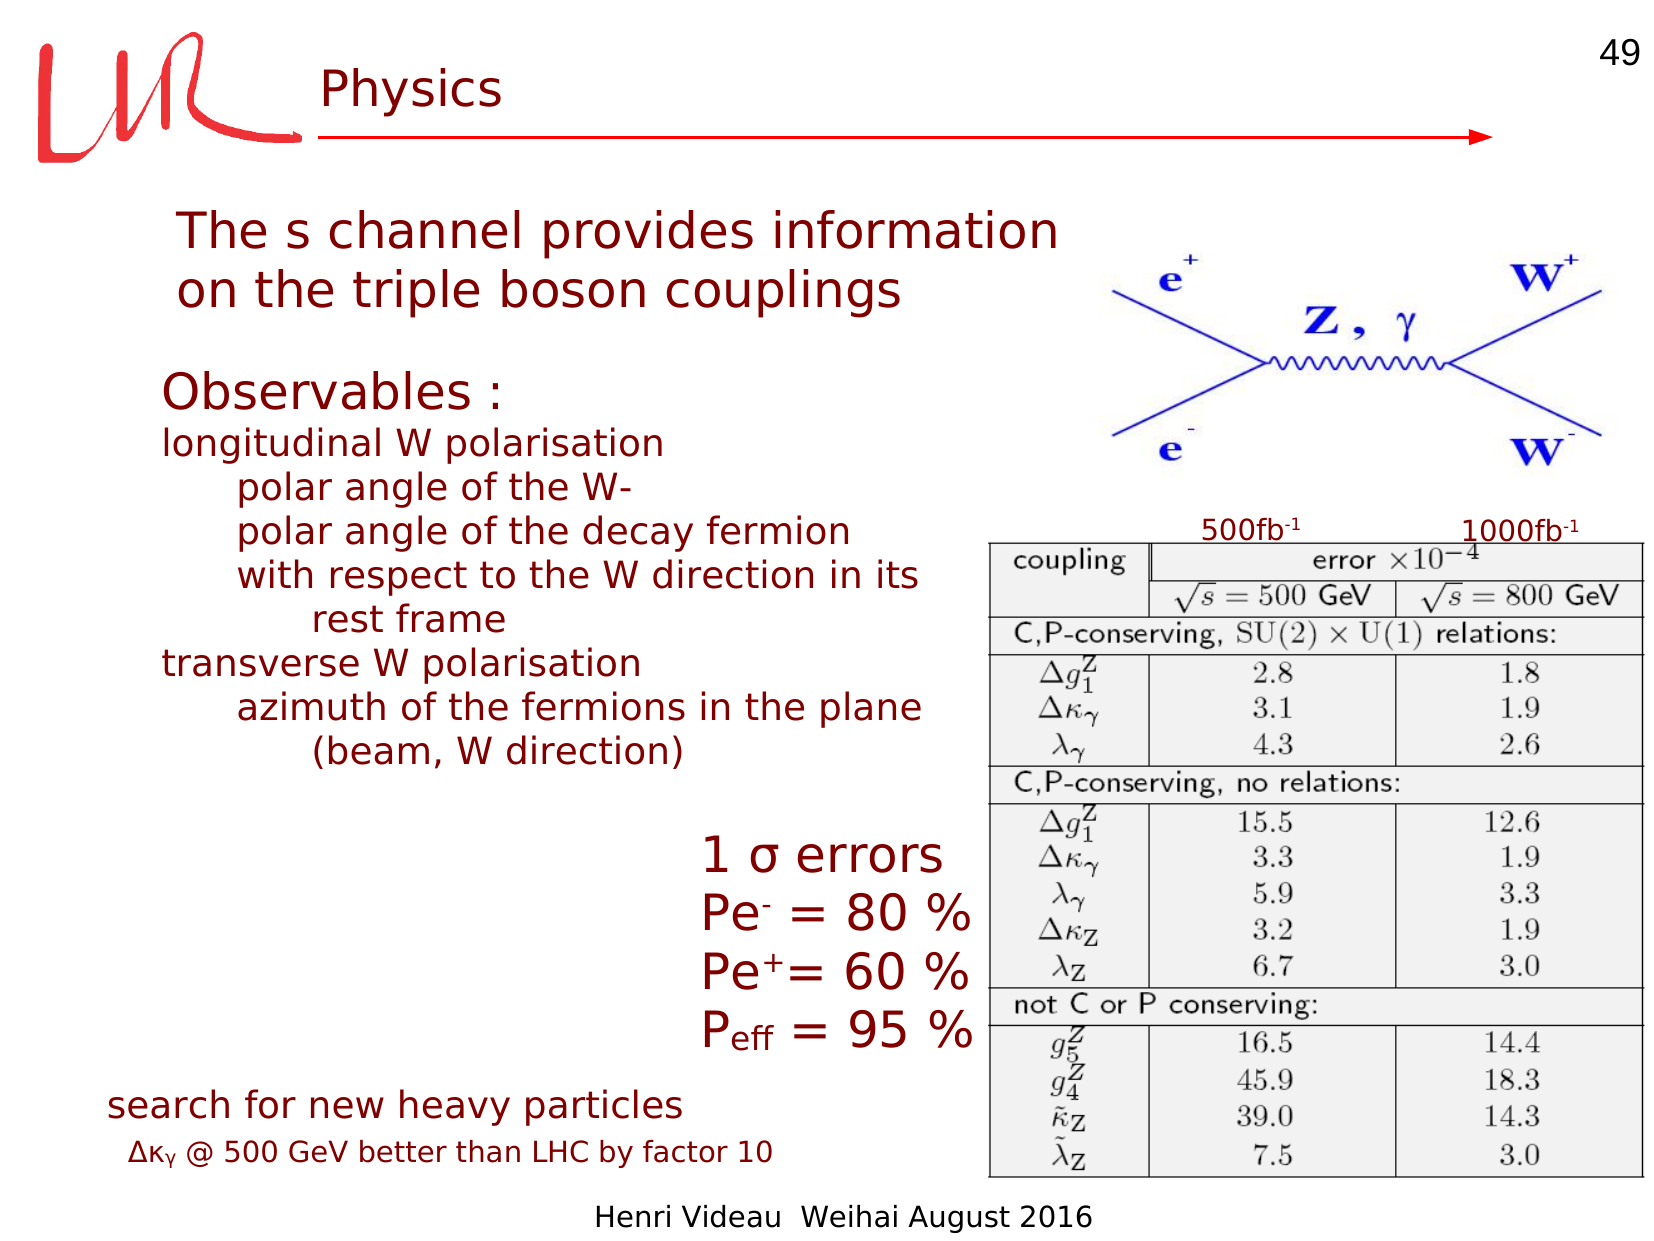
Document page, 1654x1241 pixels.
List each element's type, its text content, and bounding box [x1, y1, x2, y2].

text_box search for new heavy particles Δκγ @ 500 GeV better than LHC by factor 10 [106, 1083, 773, 1178]
text_box Observables : longitudinal W polarisation polar angle of the W- polar angle of the decay fermion with respect to the W direction in its rest frame transverse W polarisation azimuth of the fermions in the plane (beam, W direction) [161, 363, 935, 774]
text_box 1 σ errors Pe- = 80 % Pe+= 60 % Peff = 95 % [700, 825, 976, 1076]
text_box The s channel provides information on the triple boson couplings [176, 202, 1078, 320]
text_box 500fb-1 [1200, 512, 1302, 548]
text_box 1000fb-1 [1460, 514, 1580, 550]
picture [38, 32, 302, 163]
picture [1059, 192, 1651, 518]
picture [982, 534, 1652, 1184]
